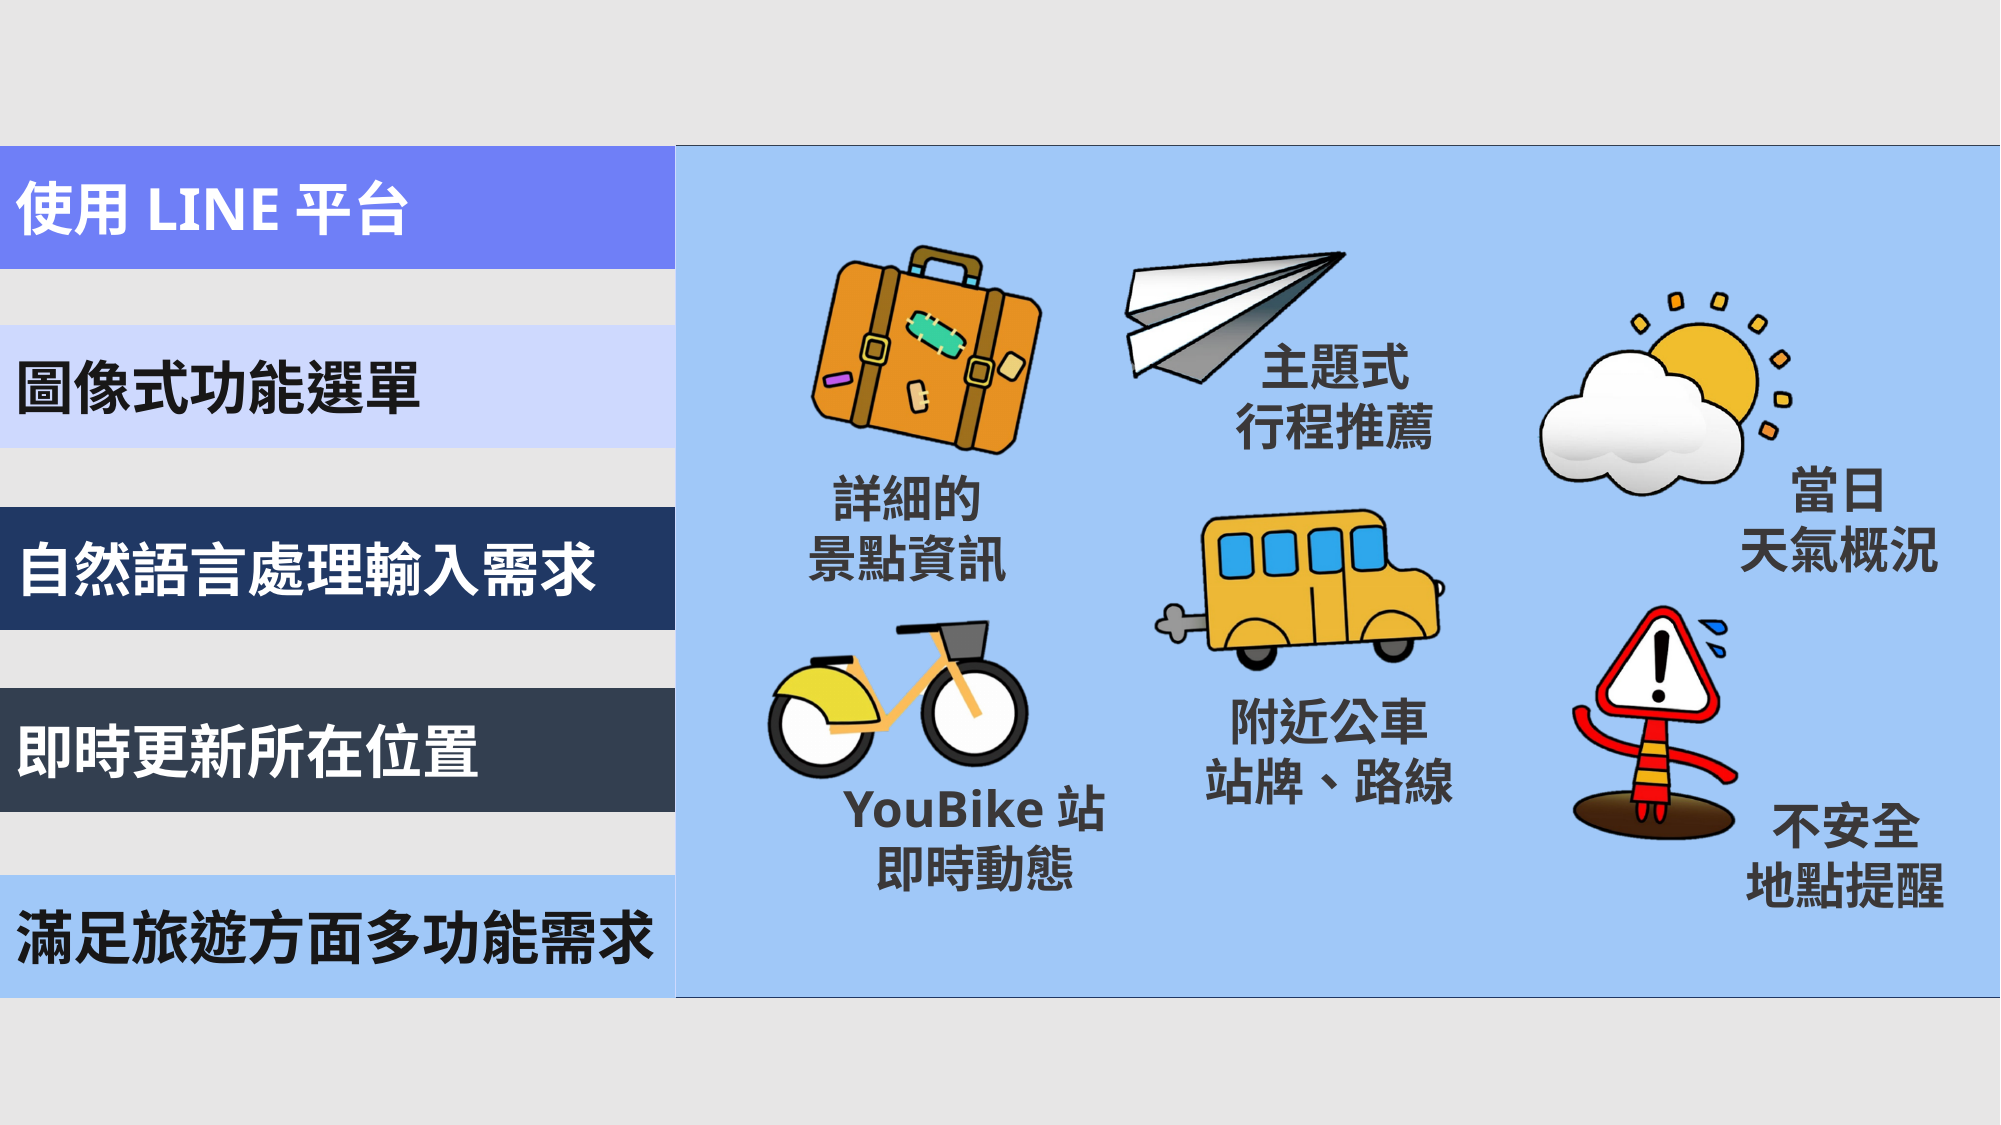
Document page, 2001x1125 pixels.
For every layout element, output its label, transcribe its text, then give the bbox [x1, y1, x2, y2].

text_box 使用LINE平台 [0, 146, 675, 269]
text_box YouBike站 即時動態 [803, 770, 1147, 907]
text_box 滿足旅遊方面多功能需求 [0, 875, 676, 998]
picture [740, 598, 1049, 810]
text_box 當日 天氣概況 [1698, 450, 1981, 588]
text_box 詳細的 景點資訊 [766, 459, 1049, 596]
text_box 即時更新所在位置 [0, 688, 675, 812]
text_box [675, 145, 2000, 998]
picture [1524, 271, 1809, 515]
text_box 自然語言處理輸入需求 [0, 507, 675, 630]
picture [754, 205, 1085, 490]
text_box 不安全 地點提醒 [1704, 787, 1988, 924]
text_box 附近公車 站牌、路線 [1157, 682, 1502, 819]
picture [1092, 218, 1365, 416]
picture [1143, 483, 1461, 701]
picture [1547, 592, 1779, 861]
text_box 主題式 行程推薦 [1194, 328, 1477, 465]
text_box 圖像式功能選單 [0, 325, 675, 448]
